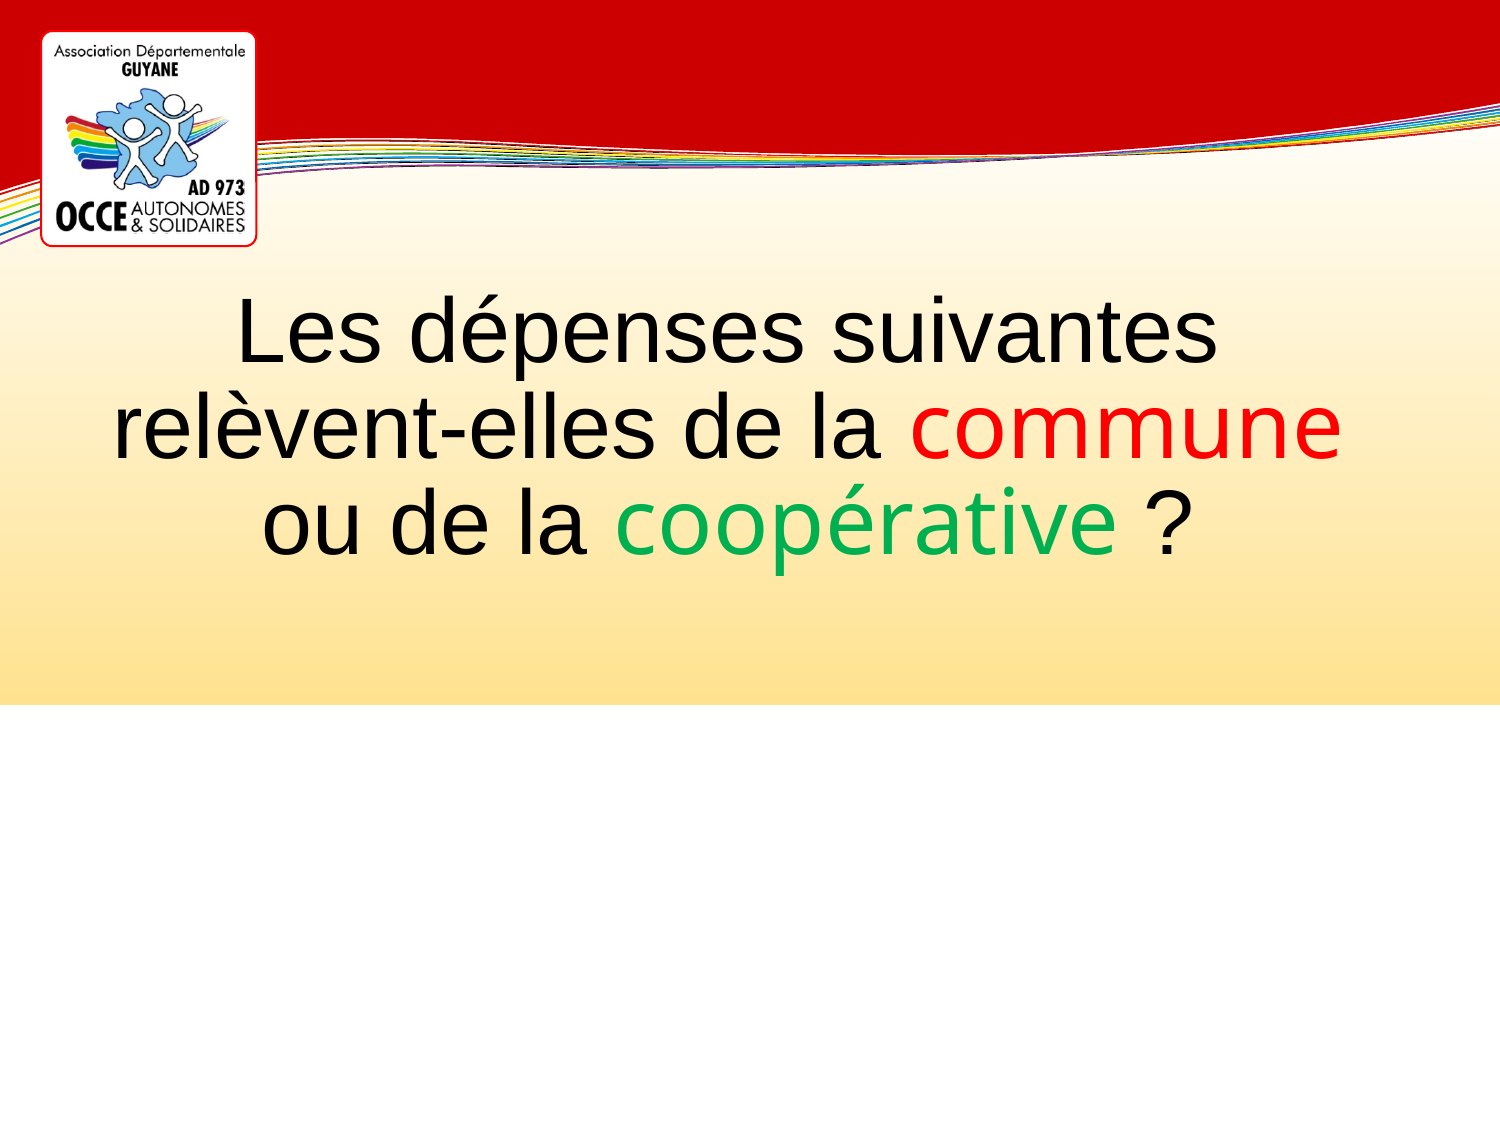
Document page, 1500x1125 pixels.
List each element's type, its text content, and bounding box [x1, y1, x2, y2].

picture [54, 44, 245, 234]
title Les dépenses suivantes relèvent-elles de la commune ou de la coopérative ? [53, 278, 1404, 668]
